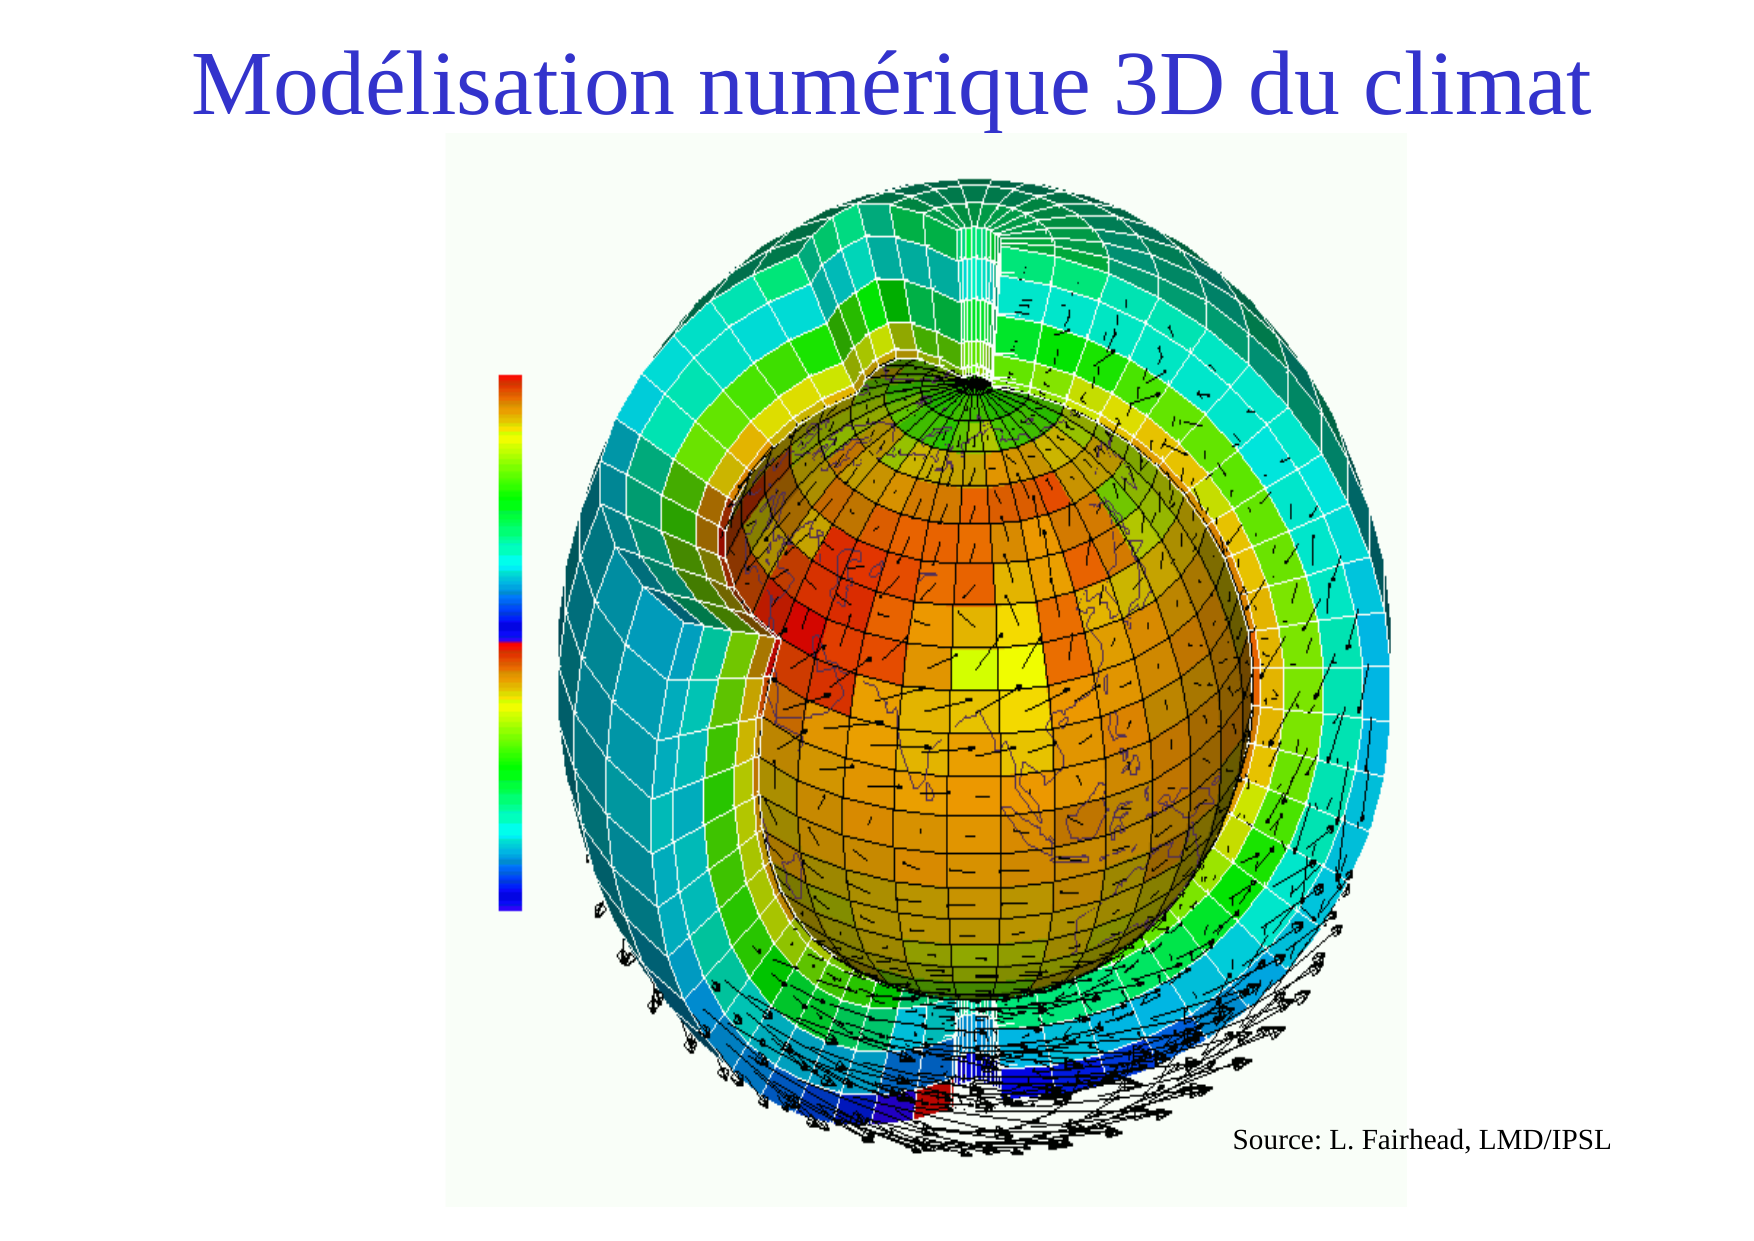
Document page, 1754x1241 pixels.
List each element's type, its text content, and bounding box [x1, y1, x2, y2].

text_box Source: L. Fairhead, LMD/IPSL [1128, 1117, 1627, 1164]
picture [317, 133, 1407, 1207]
title Modélisation numérique 3D du climat [137, 9, 1650, 164]
